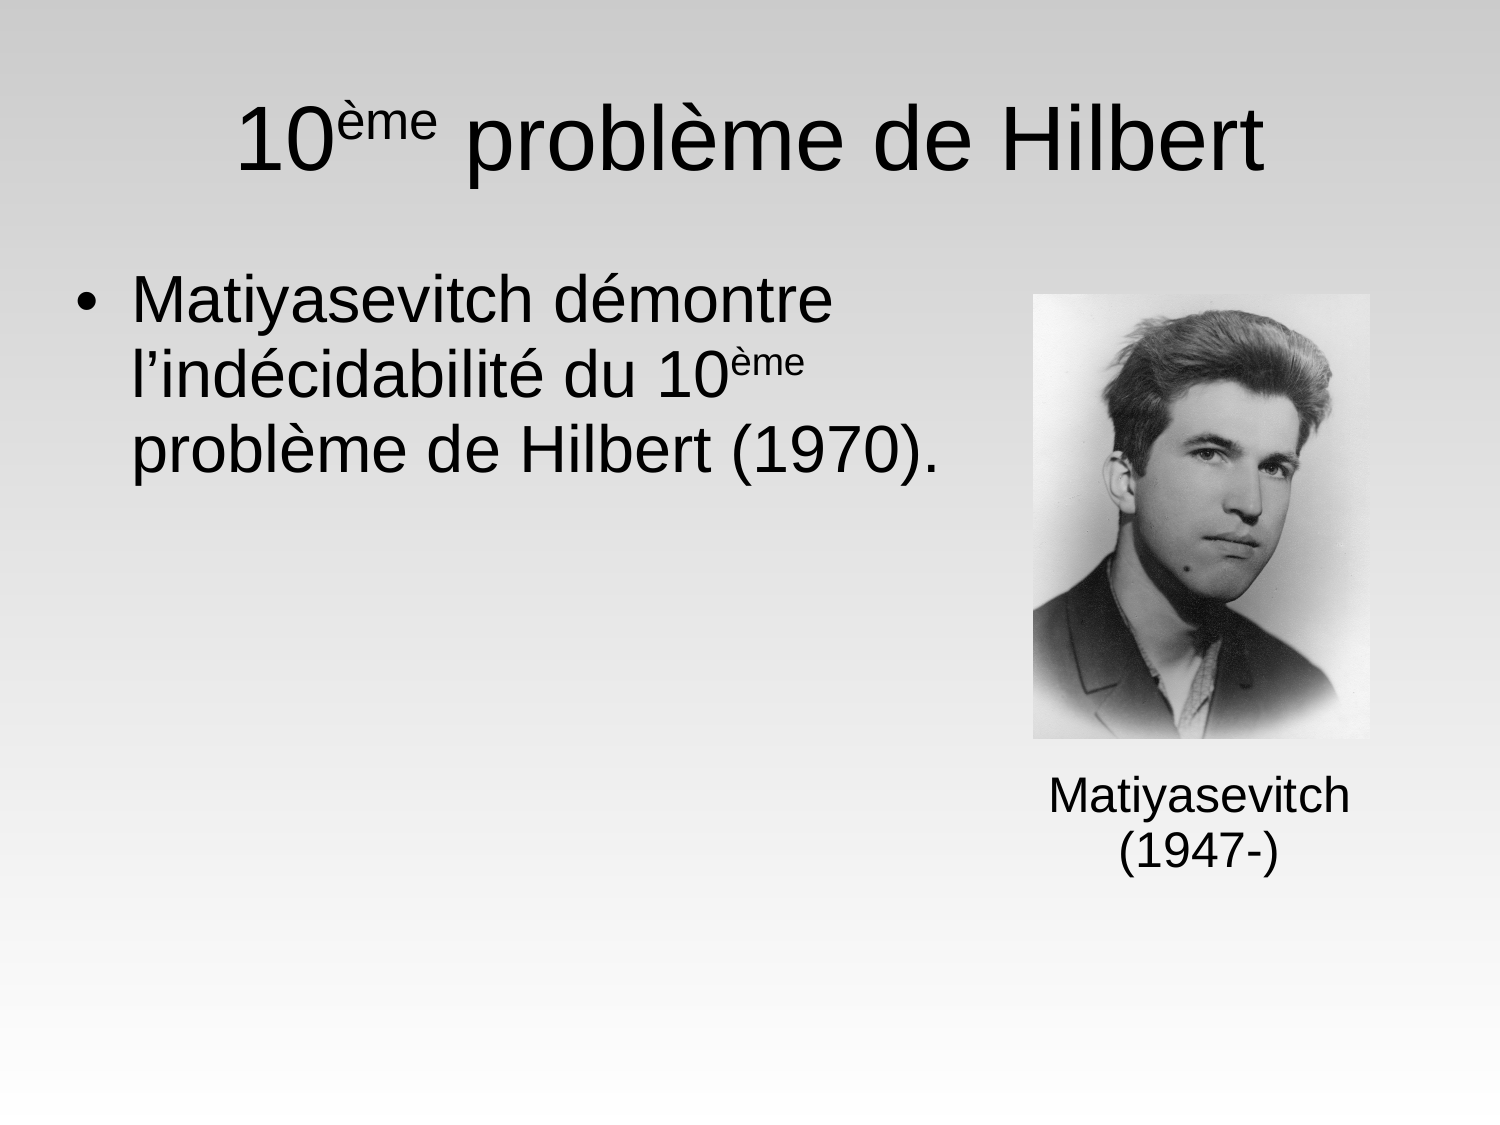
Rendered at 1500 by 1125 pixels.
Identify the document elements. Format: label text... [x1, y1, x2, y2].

text_box Matiyasevitch (1947-) [1033, 759, 1366, 886]
picture [1033, 294, 1370, 739]
title 10ème problème de Hilbert [75, 21, 1426, 257]
list Matiyasevitch démontre l’indécidabilité du 10ème problème de Hilbert (1970). [75, 262, 975, 1006]
